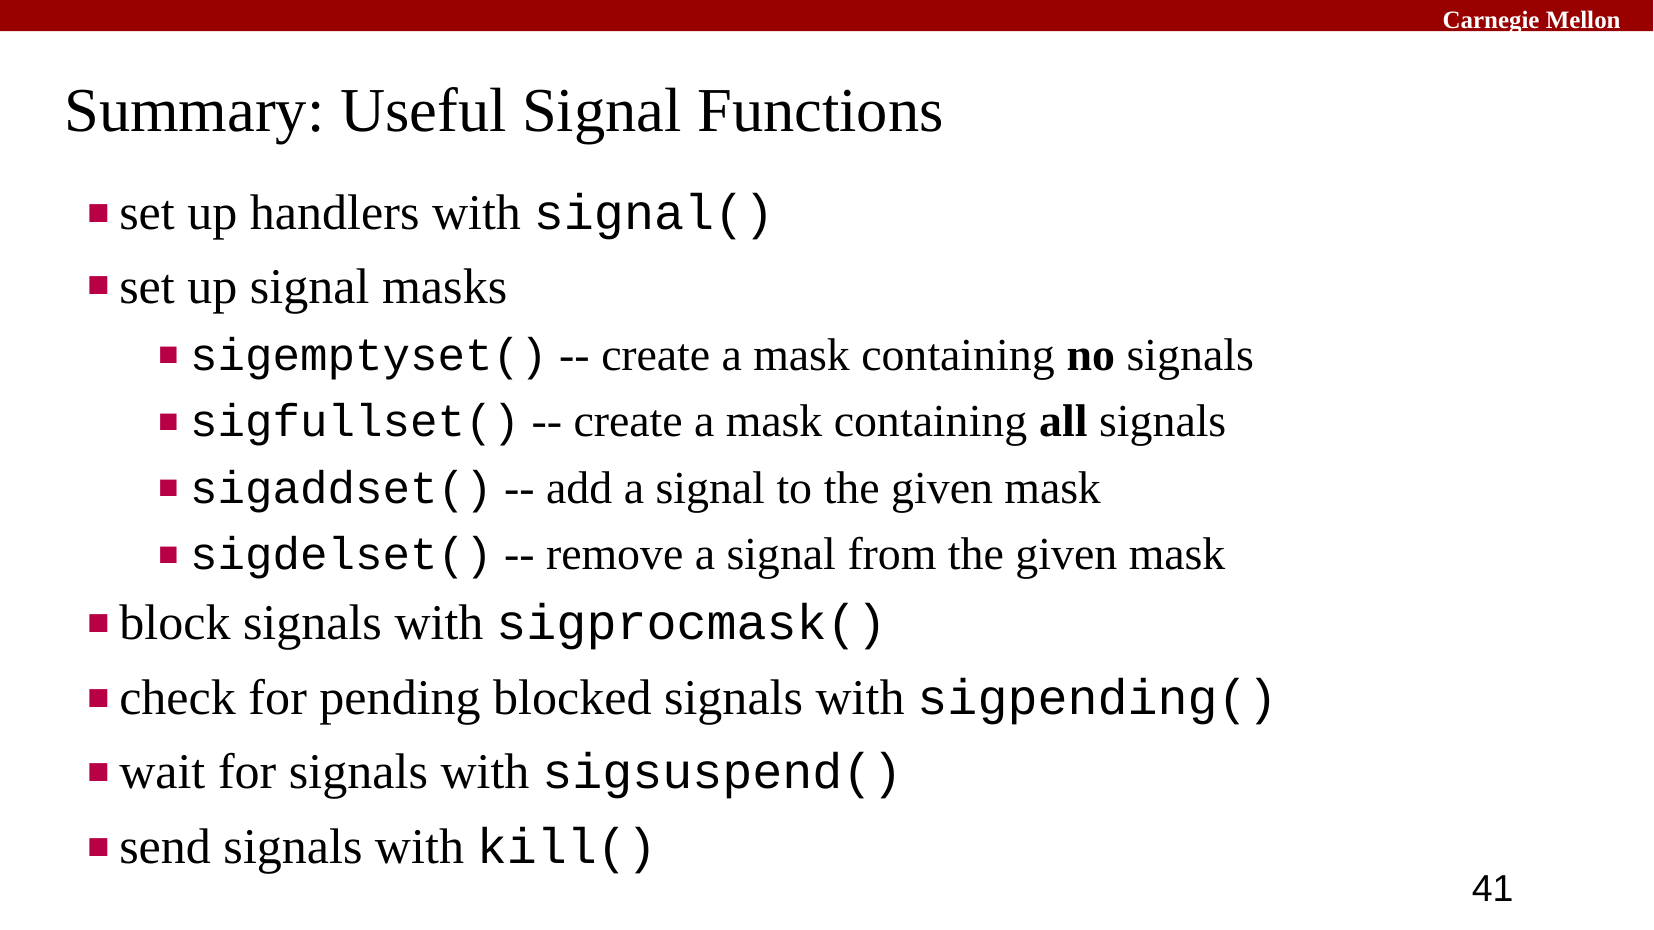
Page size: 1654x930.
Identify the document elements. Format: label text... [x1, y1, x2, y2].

list set up handlers with signal() set up signal masks sigemptyset() -- create a mask containing no signals sigfullset() -- create a mask containing all signals sigaddset() -- add a signal to the given mask sigdelset() -- remove a signal from the given mask block signals with sigprocmask() check for pending blocked signals with sigpending() wait for signals with sigsuspend() send signals with kill() [71, 184, 1576, 886]
title Summary: Useful Signal Functions [64, 58, 1576, 163]
